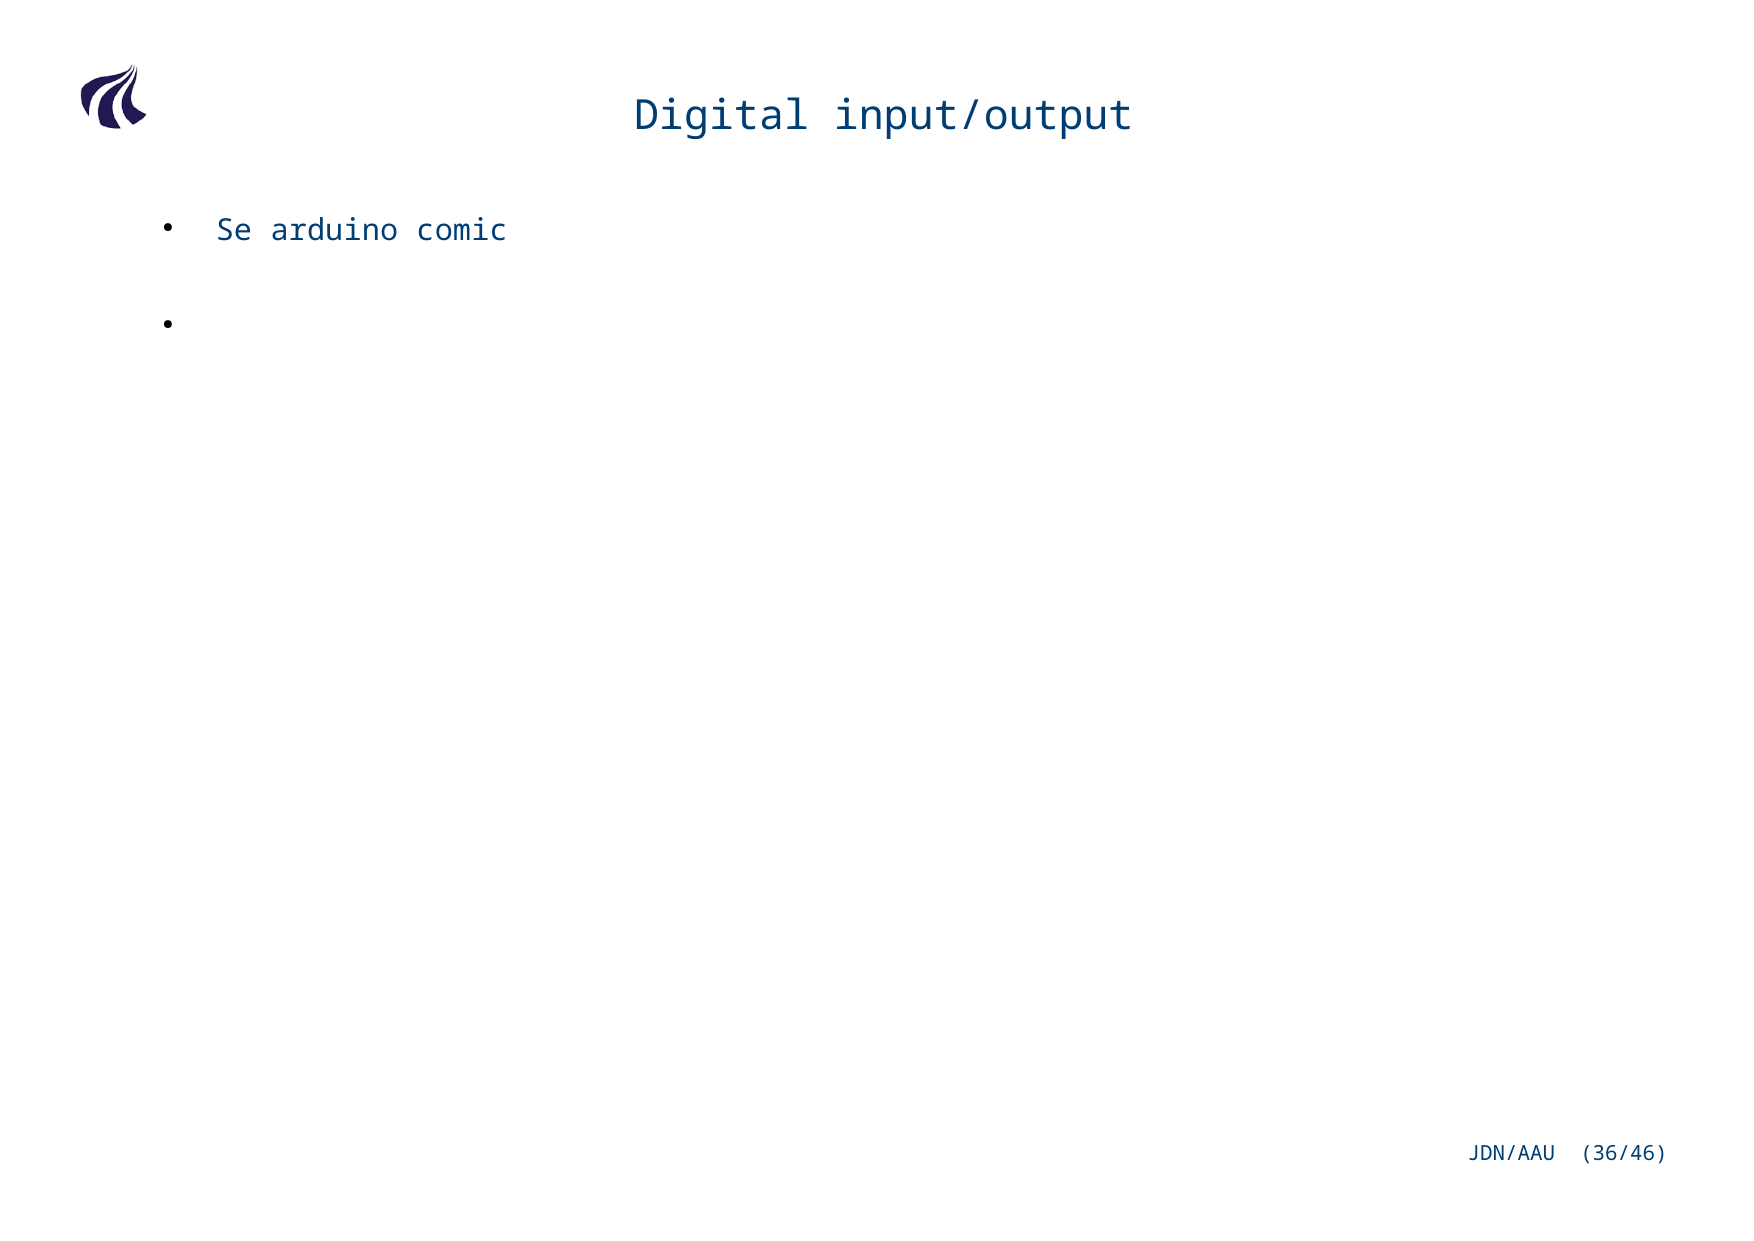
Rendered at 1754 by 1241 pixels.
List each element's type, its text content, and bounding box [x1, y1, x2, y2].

title Digital input/output [148, 72, 1621, 155]
picture [76, 60, 151, 131]
list Se arduino comic [144, 208, 1618, 1064]
